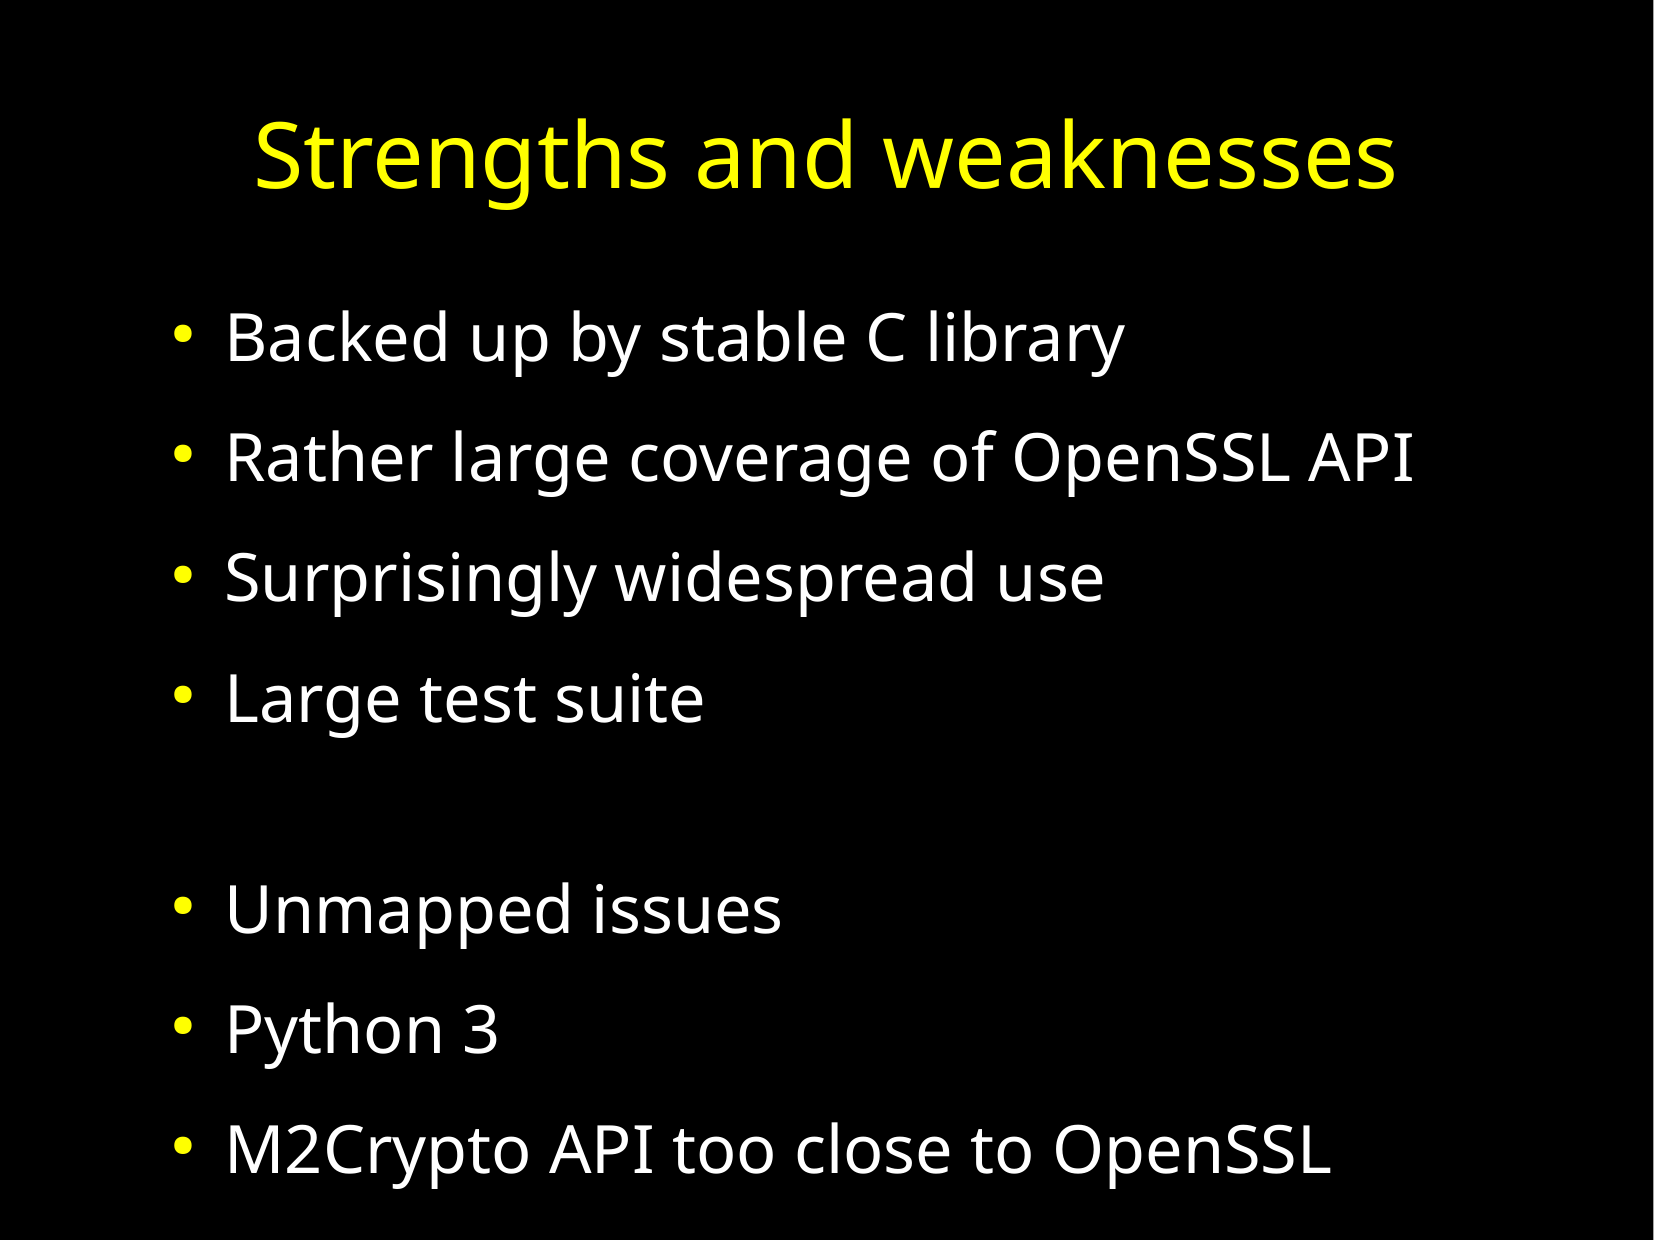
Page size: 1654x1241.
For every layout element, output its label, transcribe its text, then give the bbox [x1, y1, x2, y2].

title Strengths and weaknesses [82, 49, 1571, 257]
list Backed up by stable C library Rather large coverage of OpenSSL API Surprisingly widespread use Large test suite Unmapped issues Python 3 M2Crypto API too close to OpenSSL No support for Mac OS X and Windows [82, 290, 1571, 1192]
